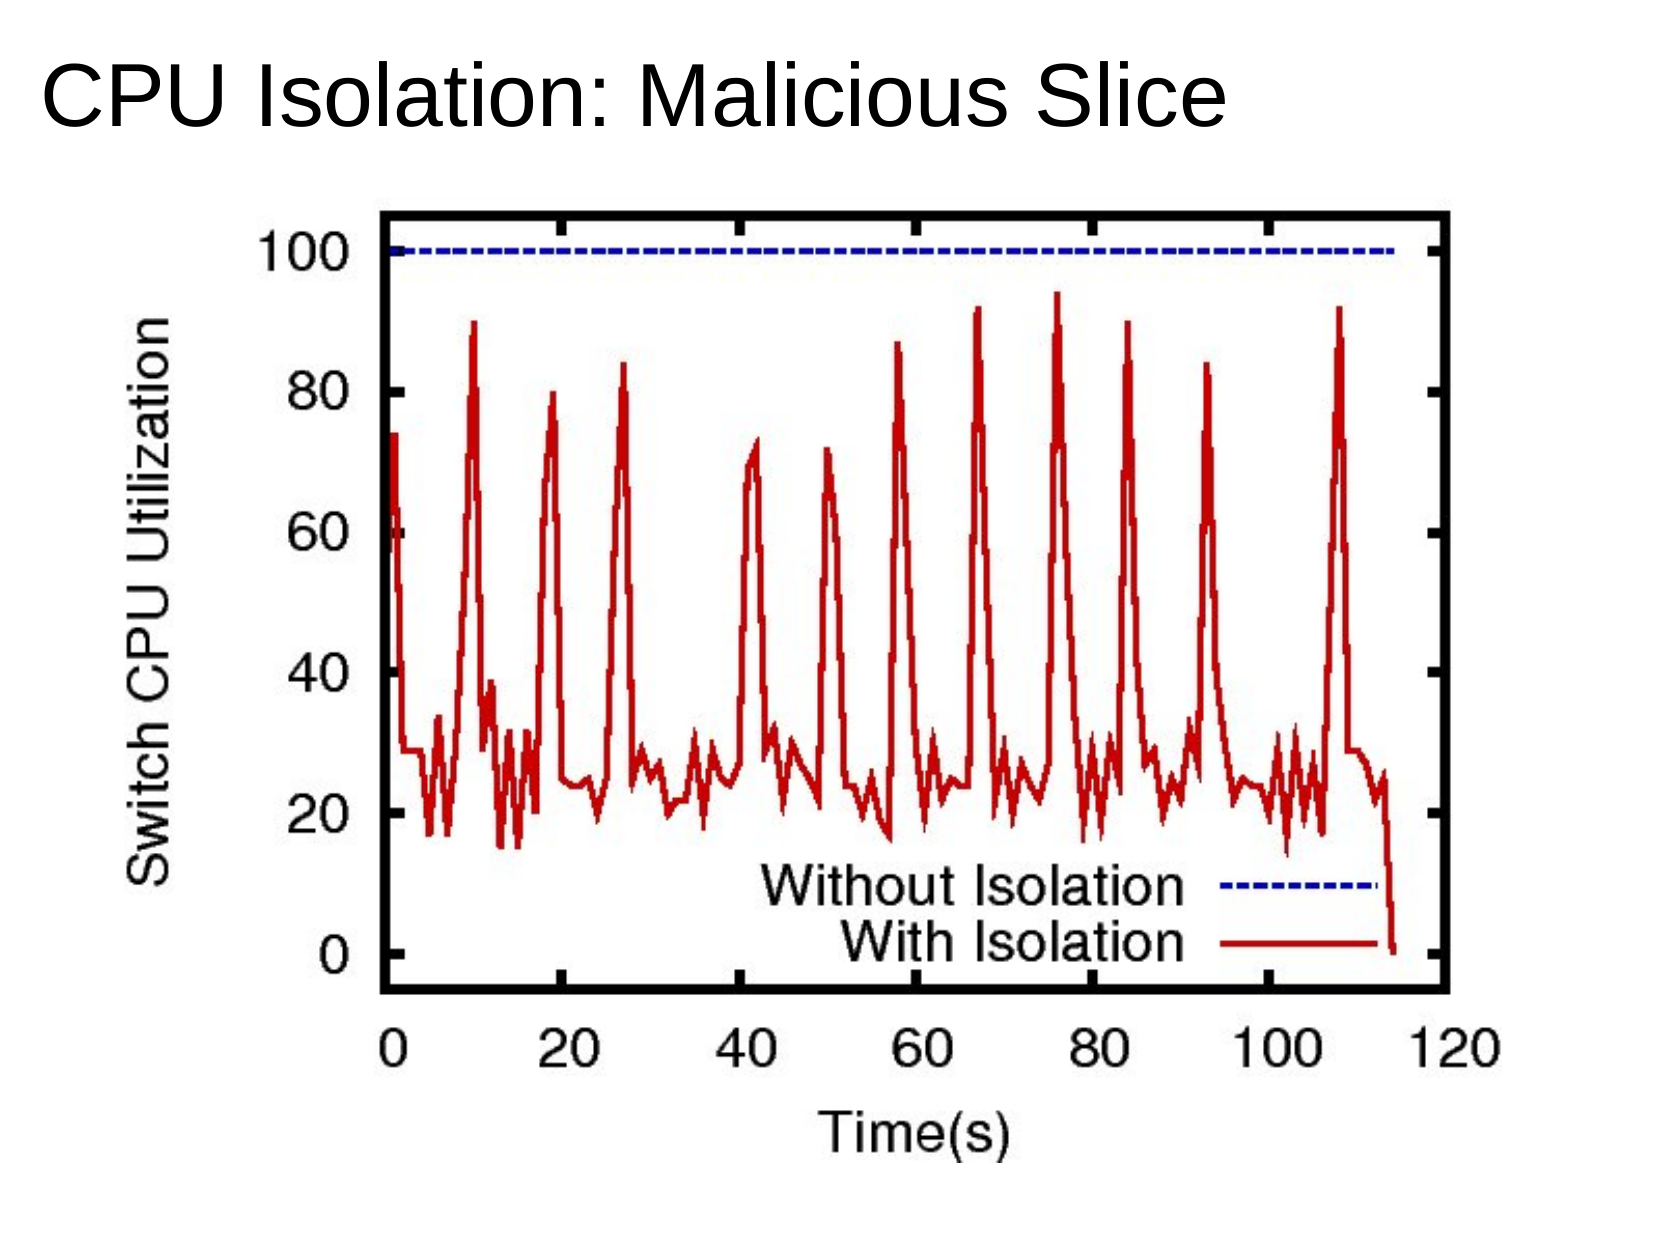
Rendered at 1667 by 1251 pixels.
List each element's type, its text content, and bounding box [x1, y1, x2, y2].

picture [92, 201, 1538, 1163]
title CPU Isolation: Malicious Slice [40, 50, 1627, 201]
